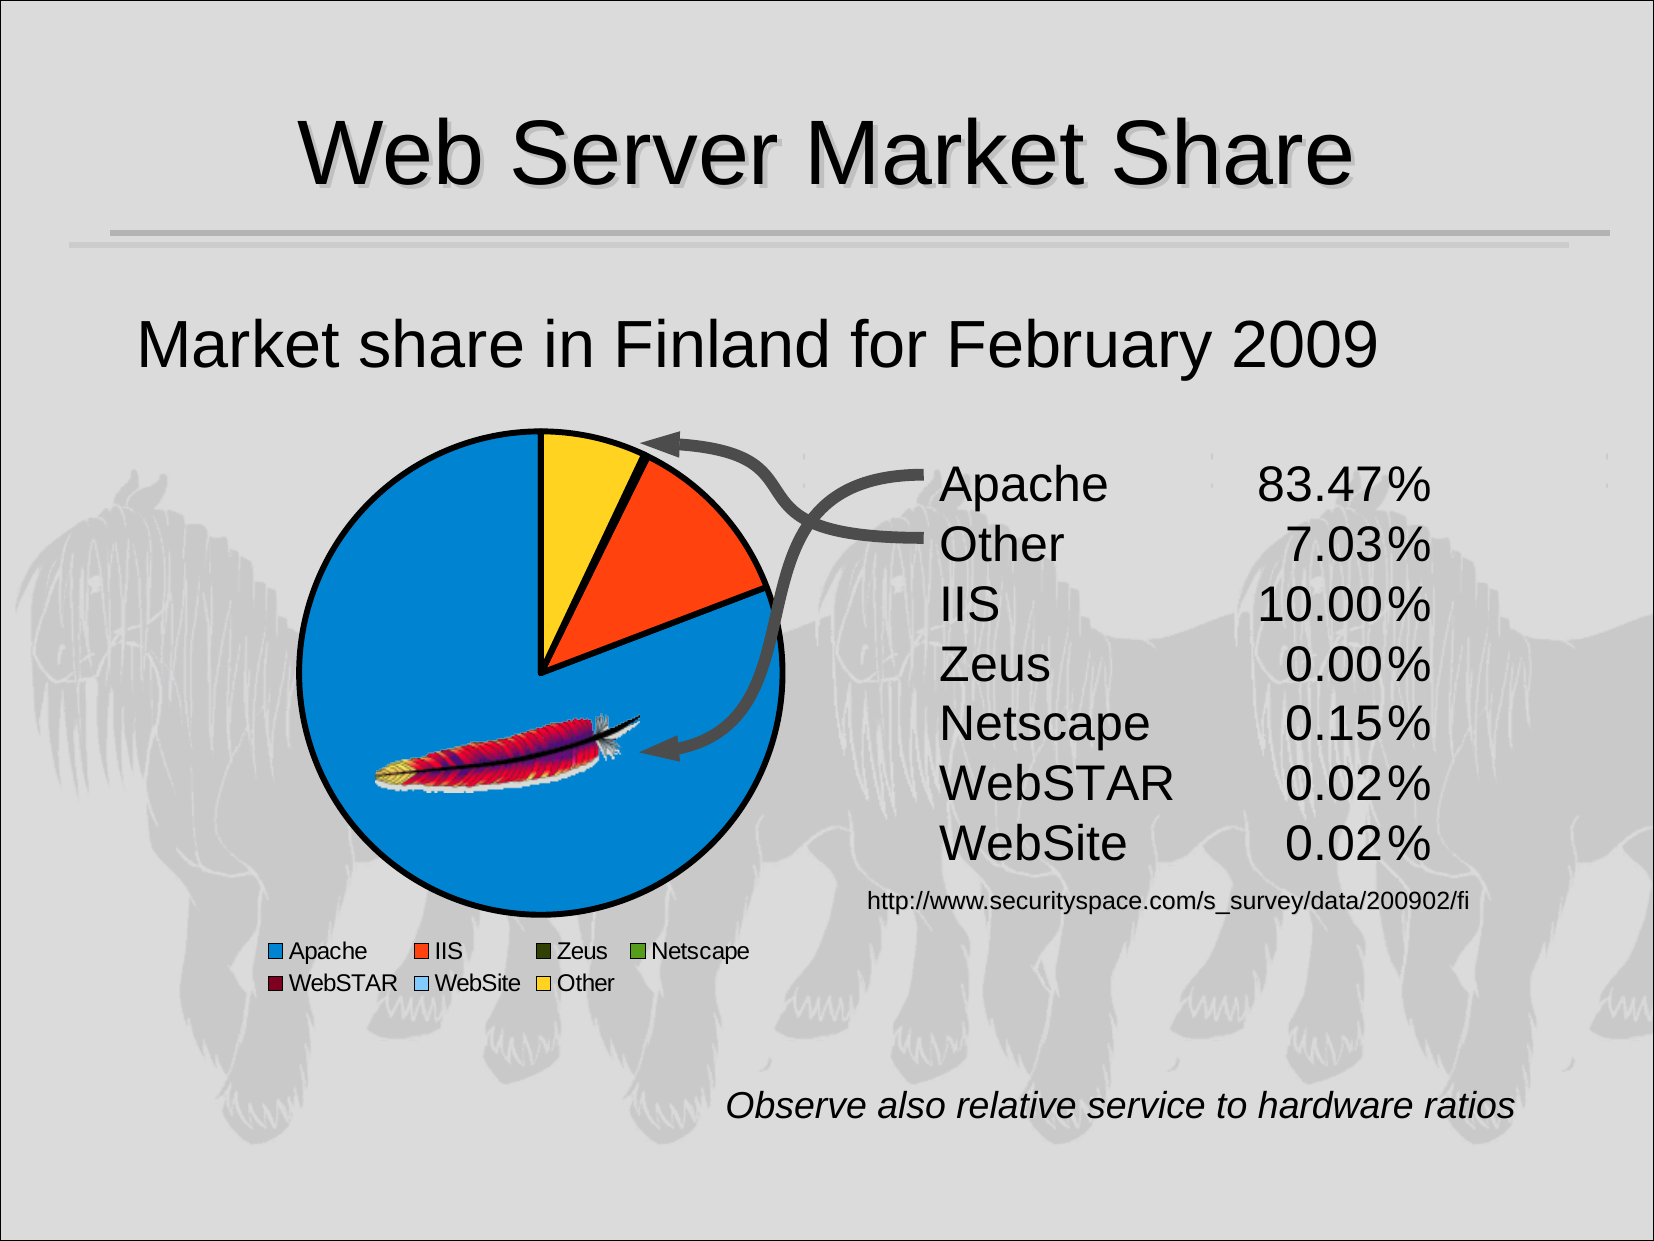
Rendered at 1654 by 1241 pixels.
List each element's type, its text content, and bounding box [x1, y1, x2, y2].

chart [202, 424, 889, 1025]
picture [375, 712, 640, 793]
chart [937, 455, 1448, 901]
text_box Market share in Finland for February 2009 [121, 300, 1394, 398]
title Web Server Market Share [82, 49, 1571, 257]
text_box http://www.securityspace.com/s_survey/data/200902/fi [889, 886, 1593, 919]
text_box Observe also relative service to hardware ratios [710, 1076, 1529, 1140]
